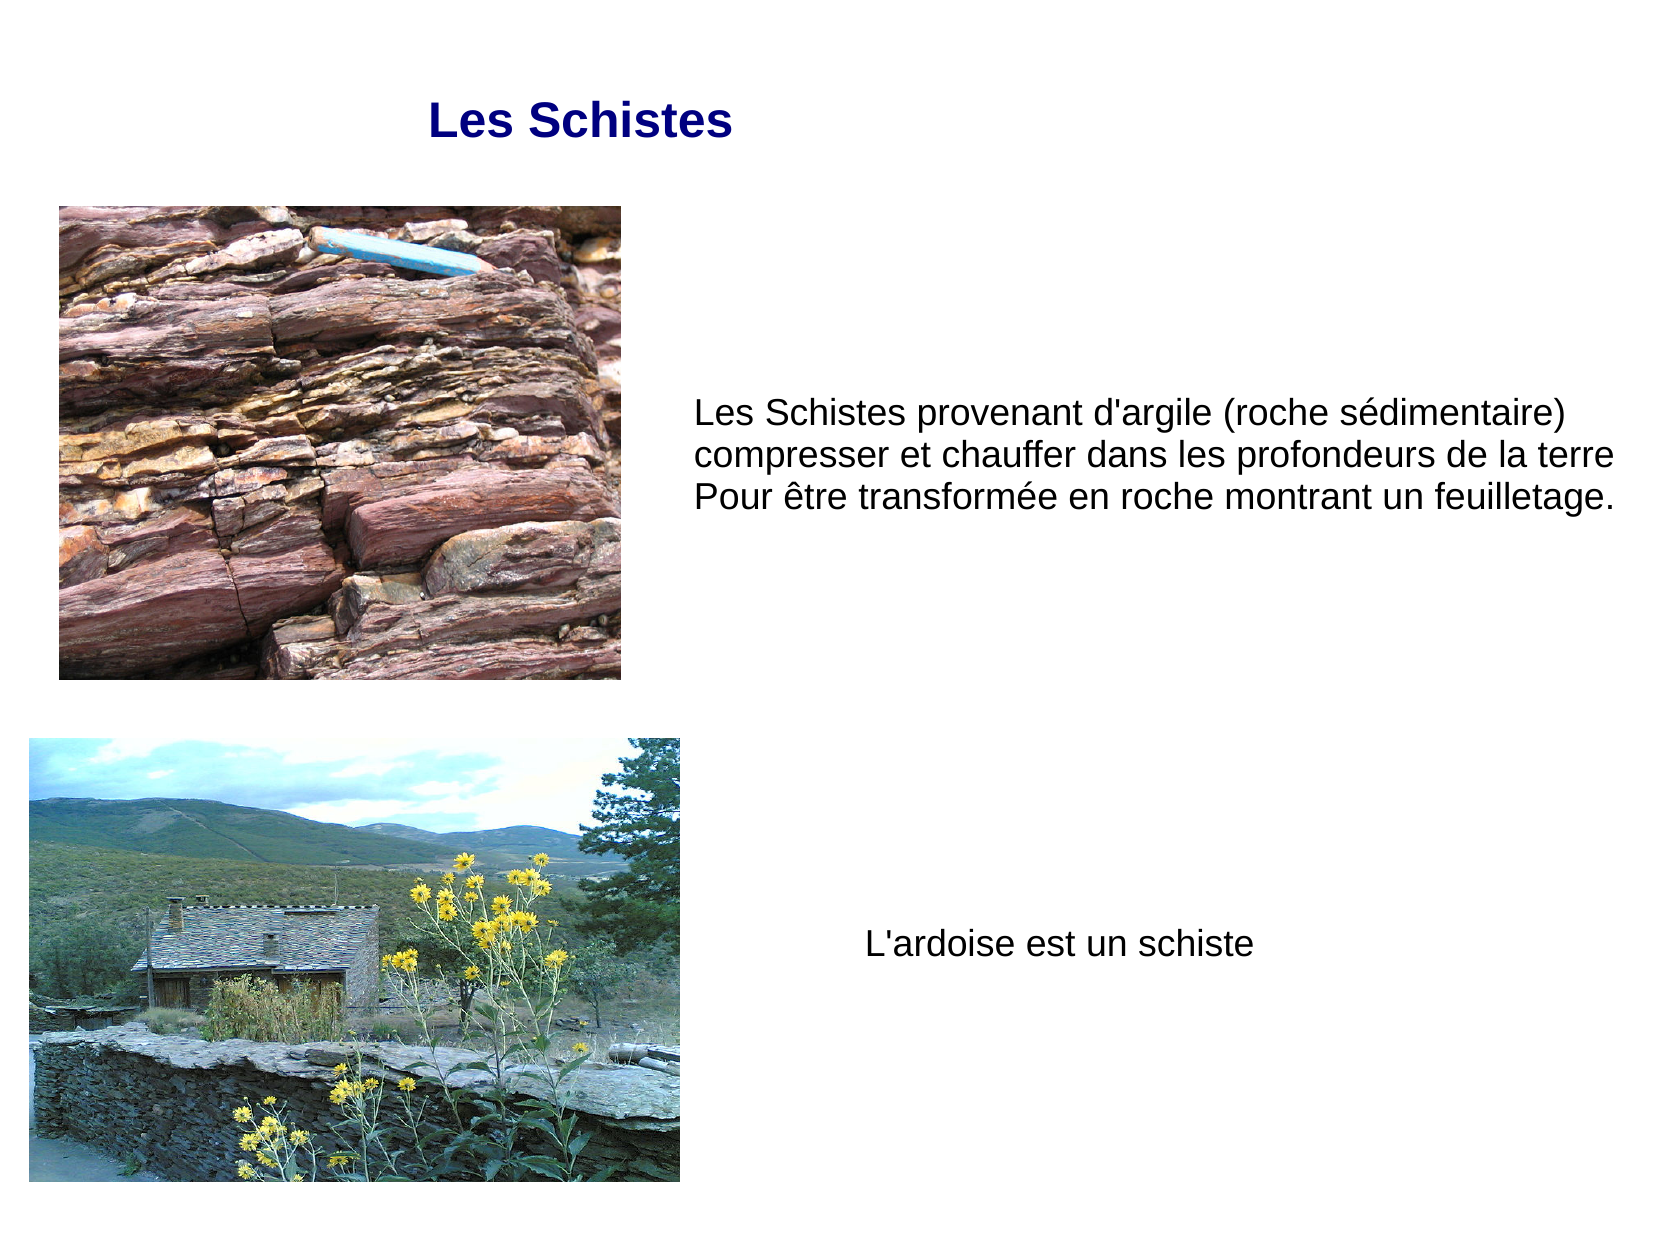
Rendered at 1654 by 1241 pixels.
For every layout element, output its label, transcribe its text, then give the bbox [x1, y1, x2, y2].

picture [59, 206, 621, 680]
picture [29, 738, 680, 1182]
text_box L'ardoise est un schiste [850, 915, 1270, 973]
text_box Les Schistes [413, 85, 1211, 158]
text_box Les Schistes provenant d'argile (roche sédimentaire) compresser et chauffer dans les profondeurs de la terre Pour être transformée en roche montrant un feuilletage. [679, 383, 1631, 525]
